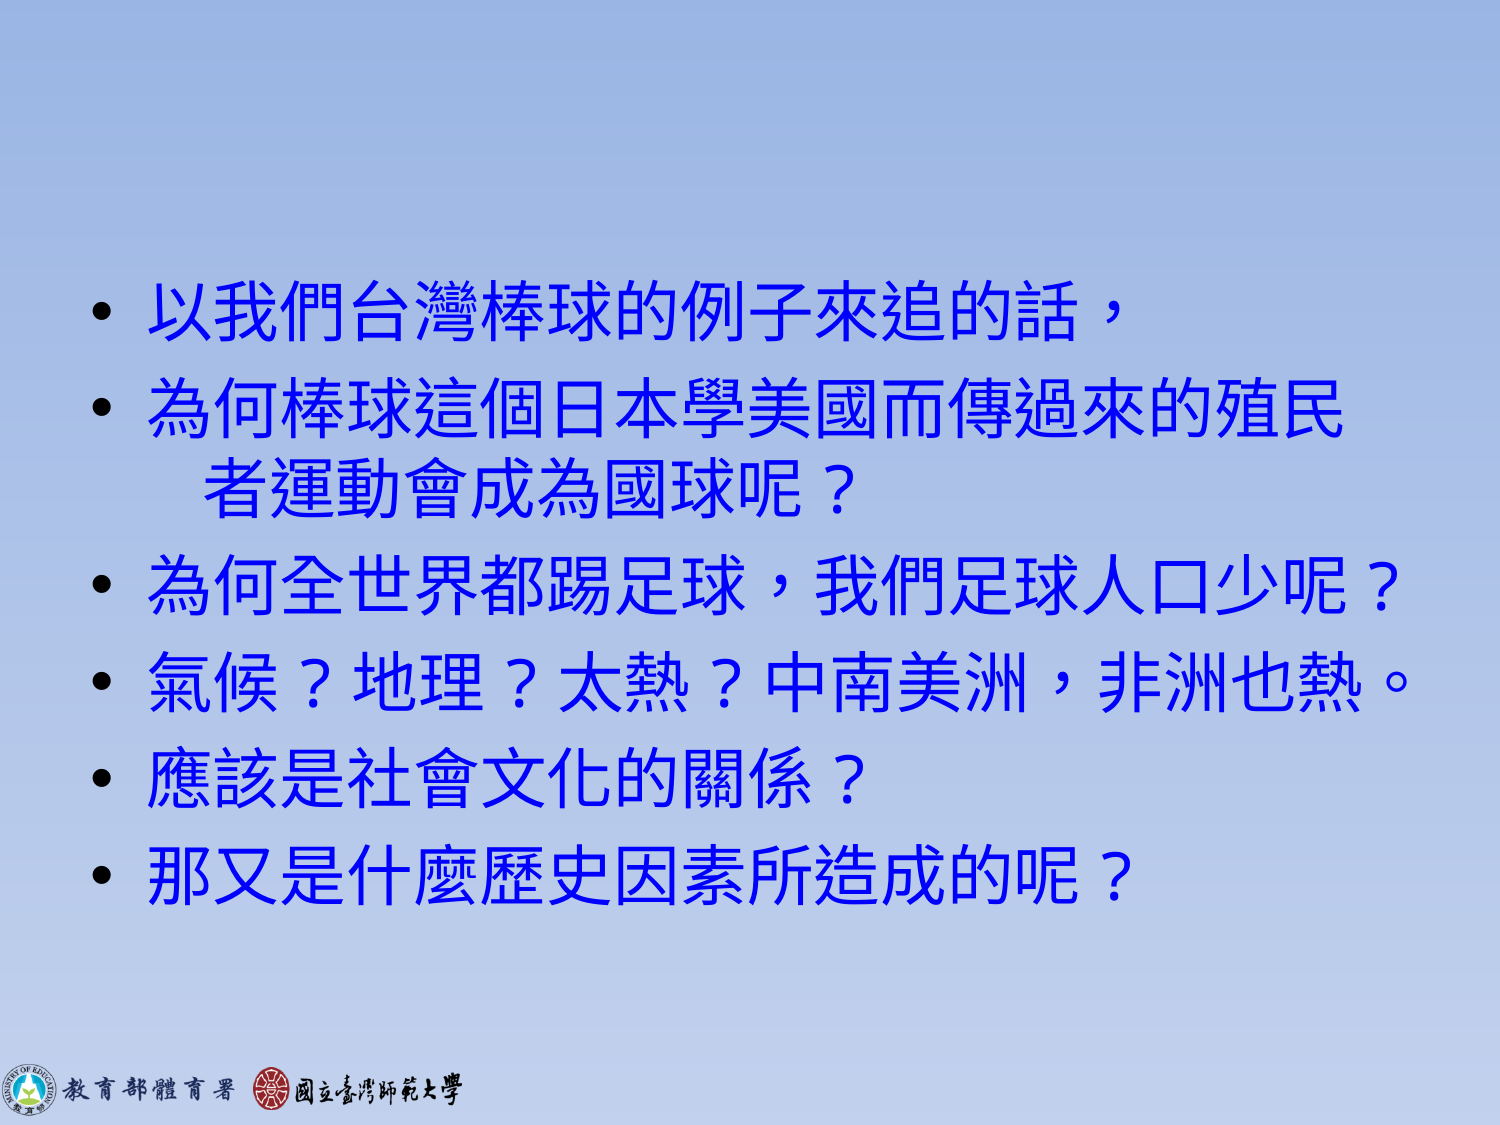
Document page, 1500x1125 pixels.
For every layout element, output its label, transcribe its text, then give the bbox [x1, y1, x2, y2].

list 以我們台灣棒球的例子來追的話， 為何棒球這個日本學美國而傳過來的殖民者運動會成為國球呢? 為何全世界都踢足球，我們足球人口少呢? 氣候?地理?太熱?中南美洲，非洲也熱。 應該是社會文化的關係? 那又是什麼歷史因素所造成的呢? [75, 262, 1426, 1005]
